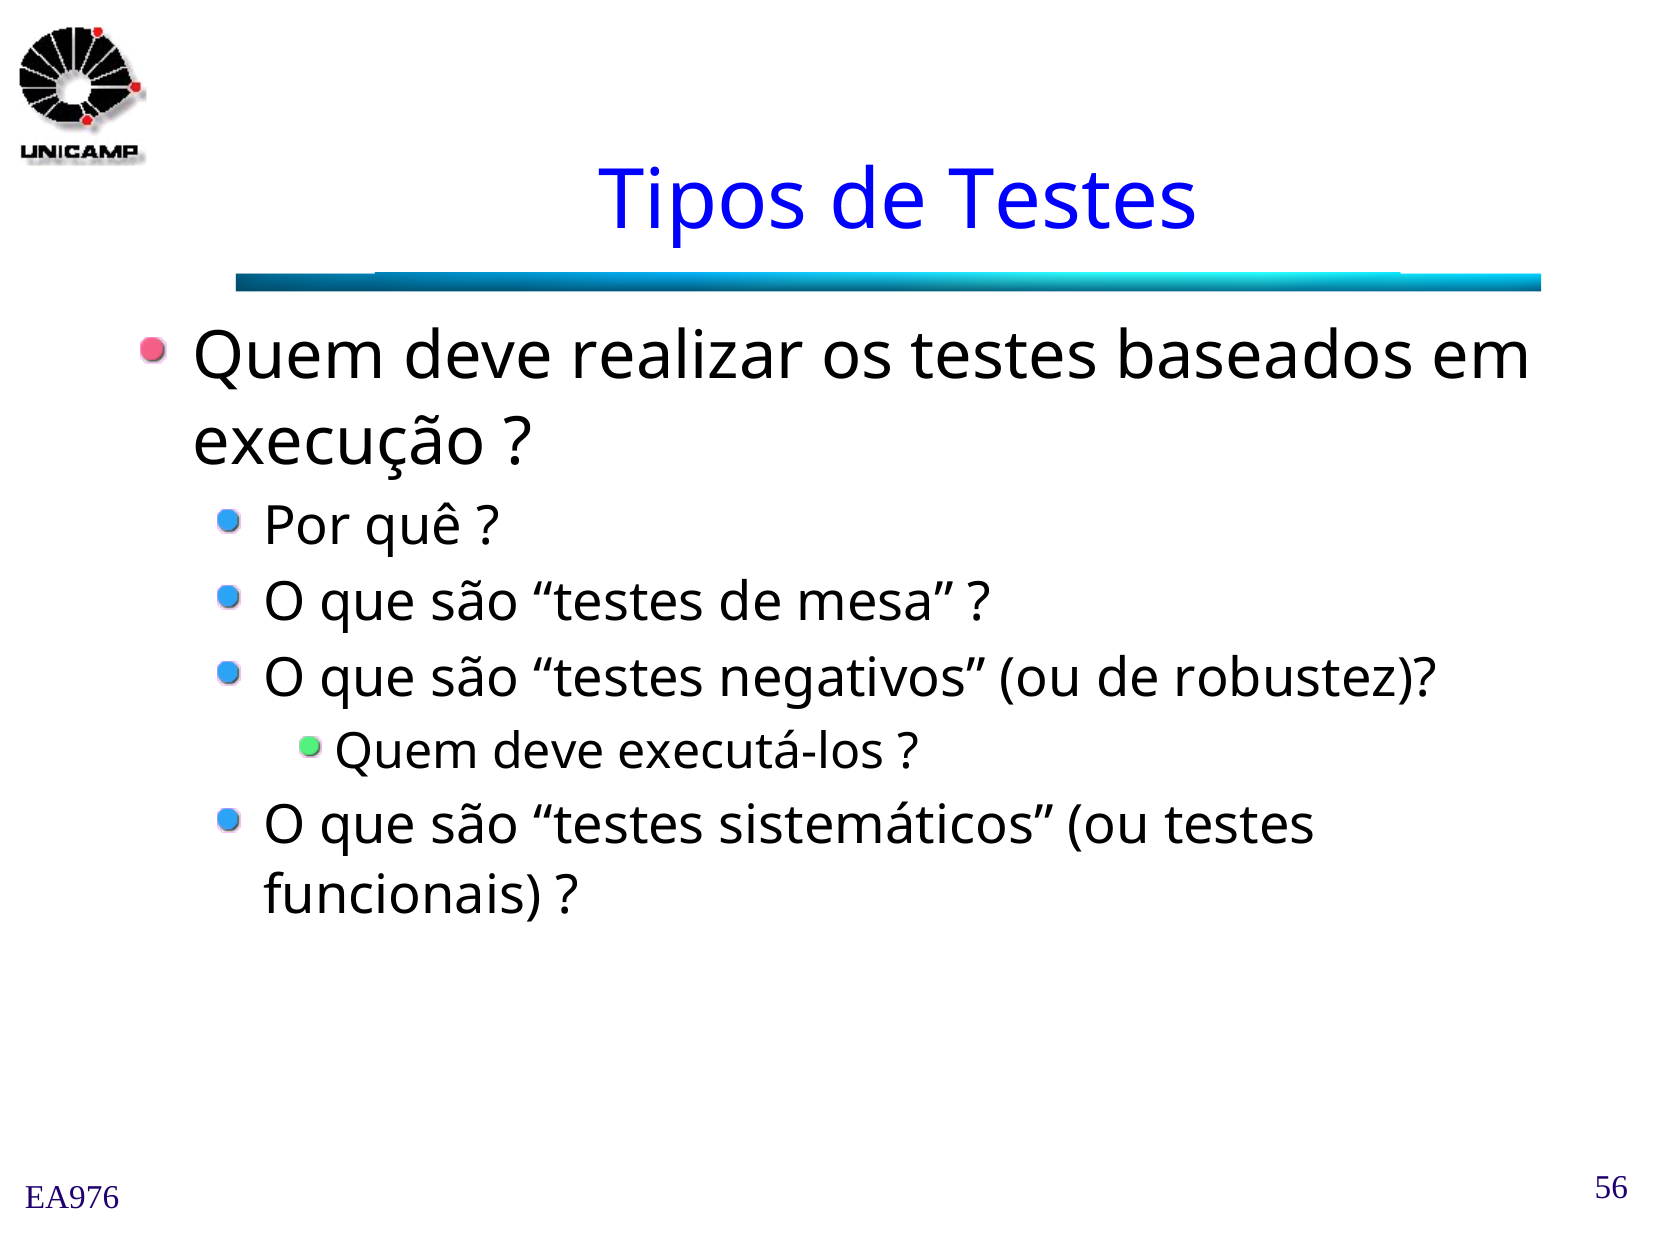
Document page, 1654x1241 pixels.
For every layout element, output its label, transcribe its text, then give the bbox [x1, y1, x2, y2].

list Quem deve realizar os testes baseados em execução ? Por quê ? O que são “testes de mesa” ? O que são “testes negativos” (ou de robustez)? Quem deve executá-los ? O que são “testes sistemáticos” (ou testes funcionais) ? [121, 309, 1595, 1182]
title Tipos de Testes [264, 57, 1534, 250]
picture [125, 272, 1654, 295]
